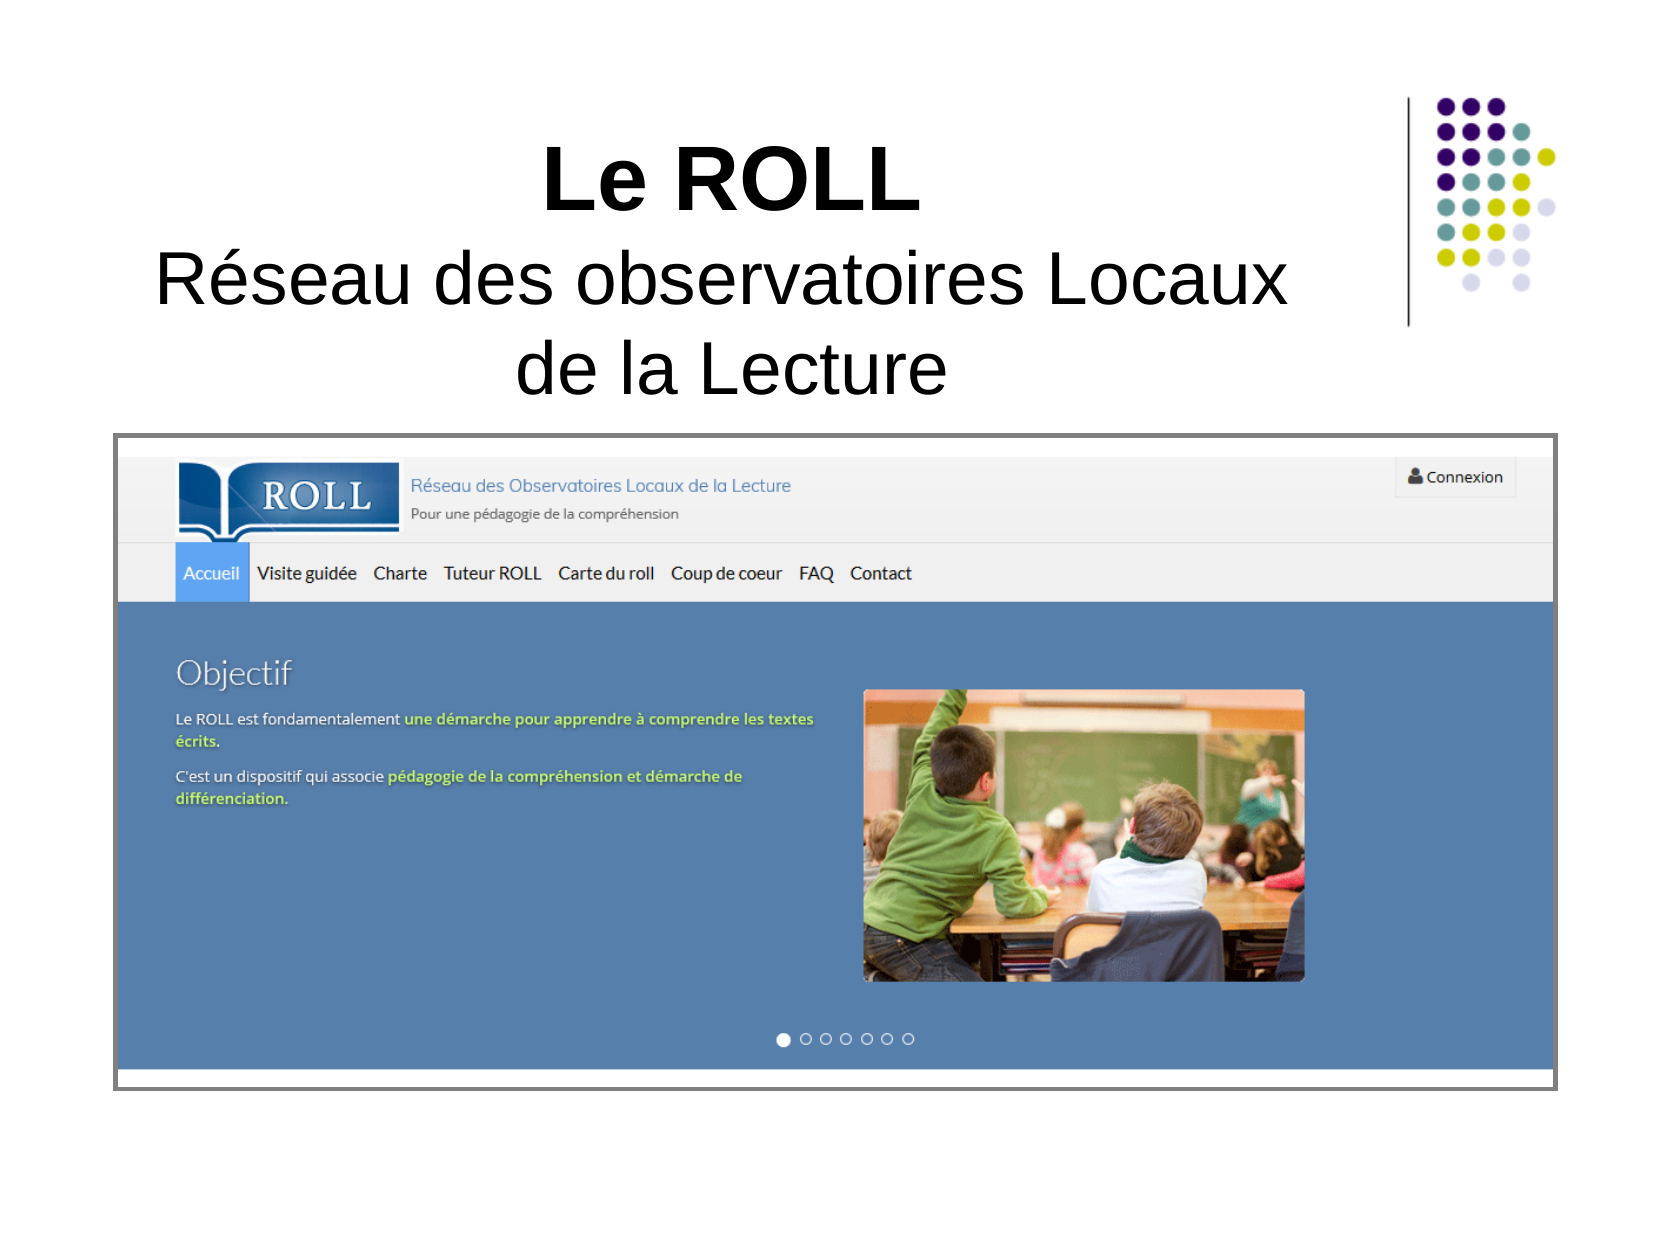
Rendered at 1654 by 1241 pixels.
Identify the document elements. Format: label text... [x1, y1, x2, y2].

picture [1311, 67, 1588, 343]
title Le ROLL Réseau des observatoires Locaux de la Lecture [82, 119, 1382, 390]
picture [118, 437, 1554, 1087]
